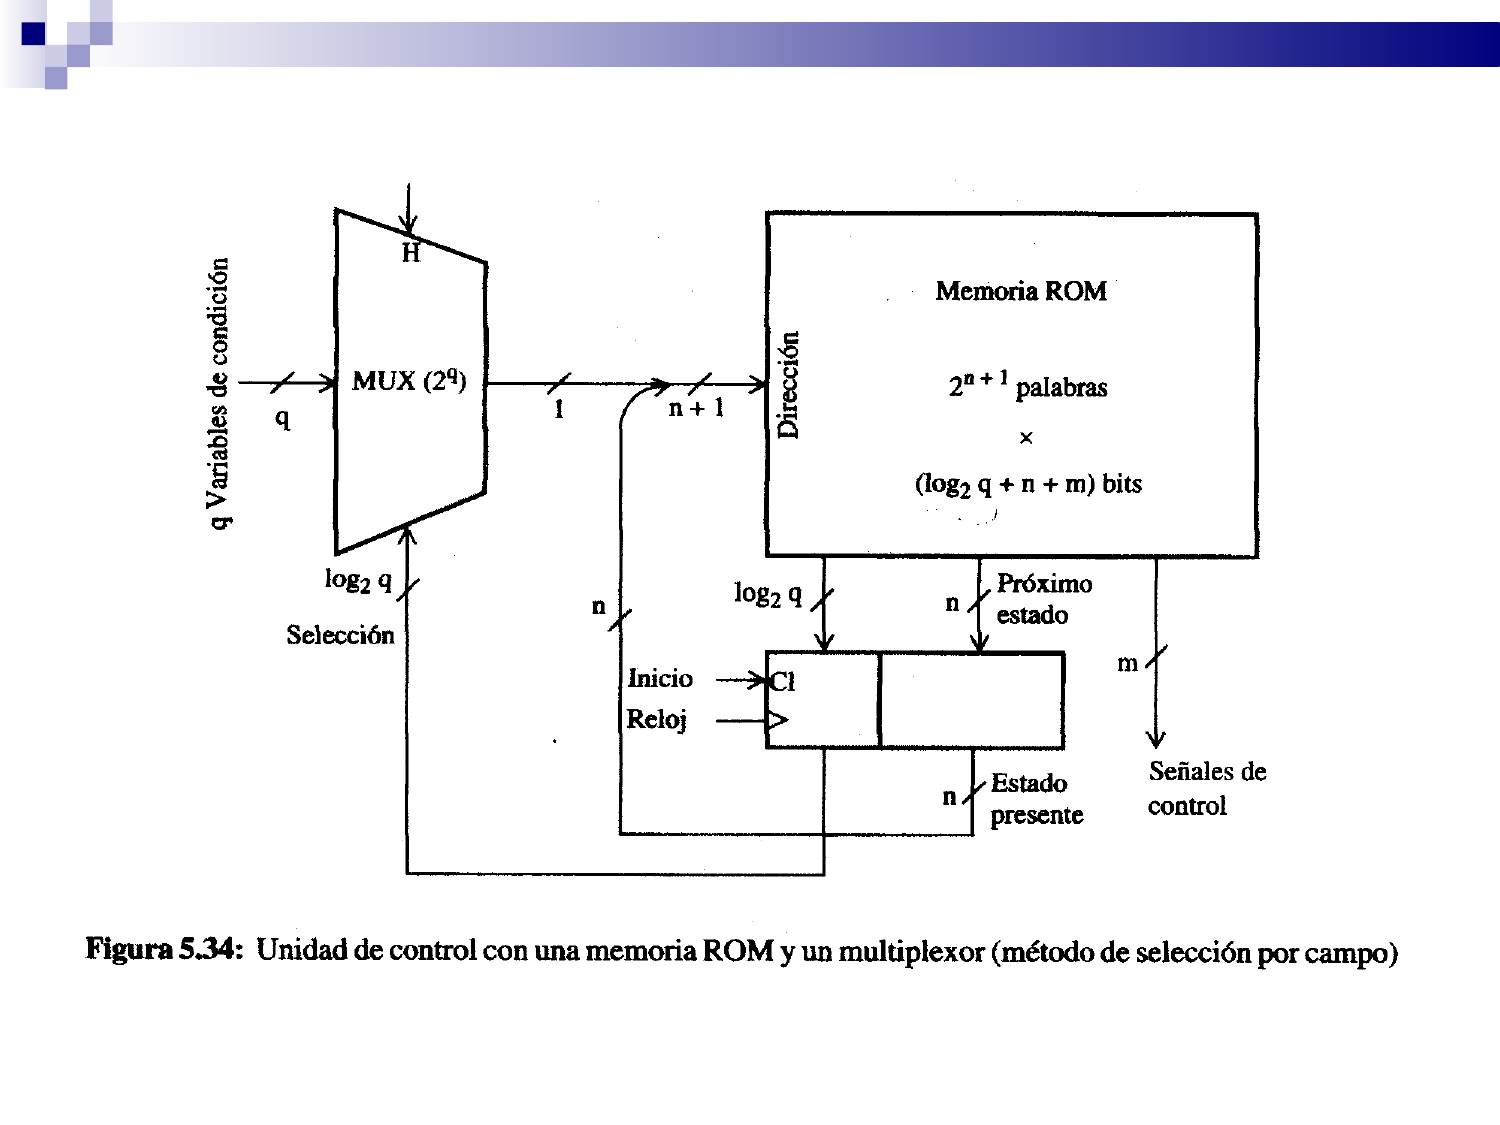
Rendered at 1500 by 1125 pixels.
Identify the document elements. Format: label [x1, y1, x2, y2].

picture [76, 113, 1448, 1002]
